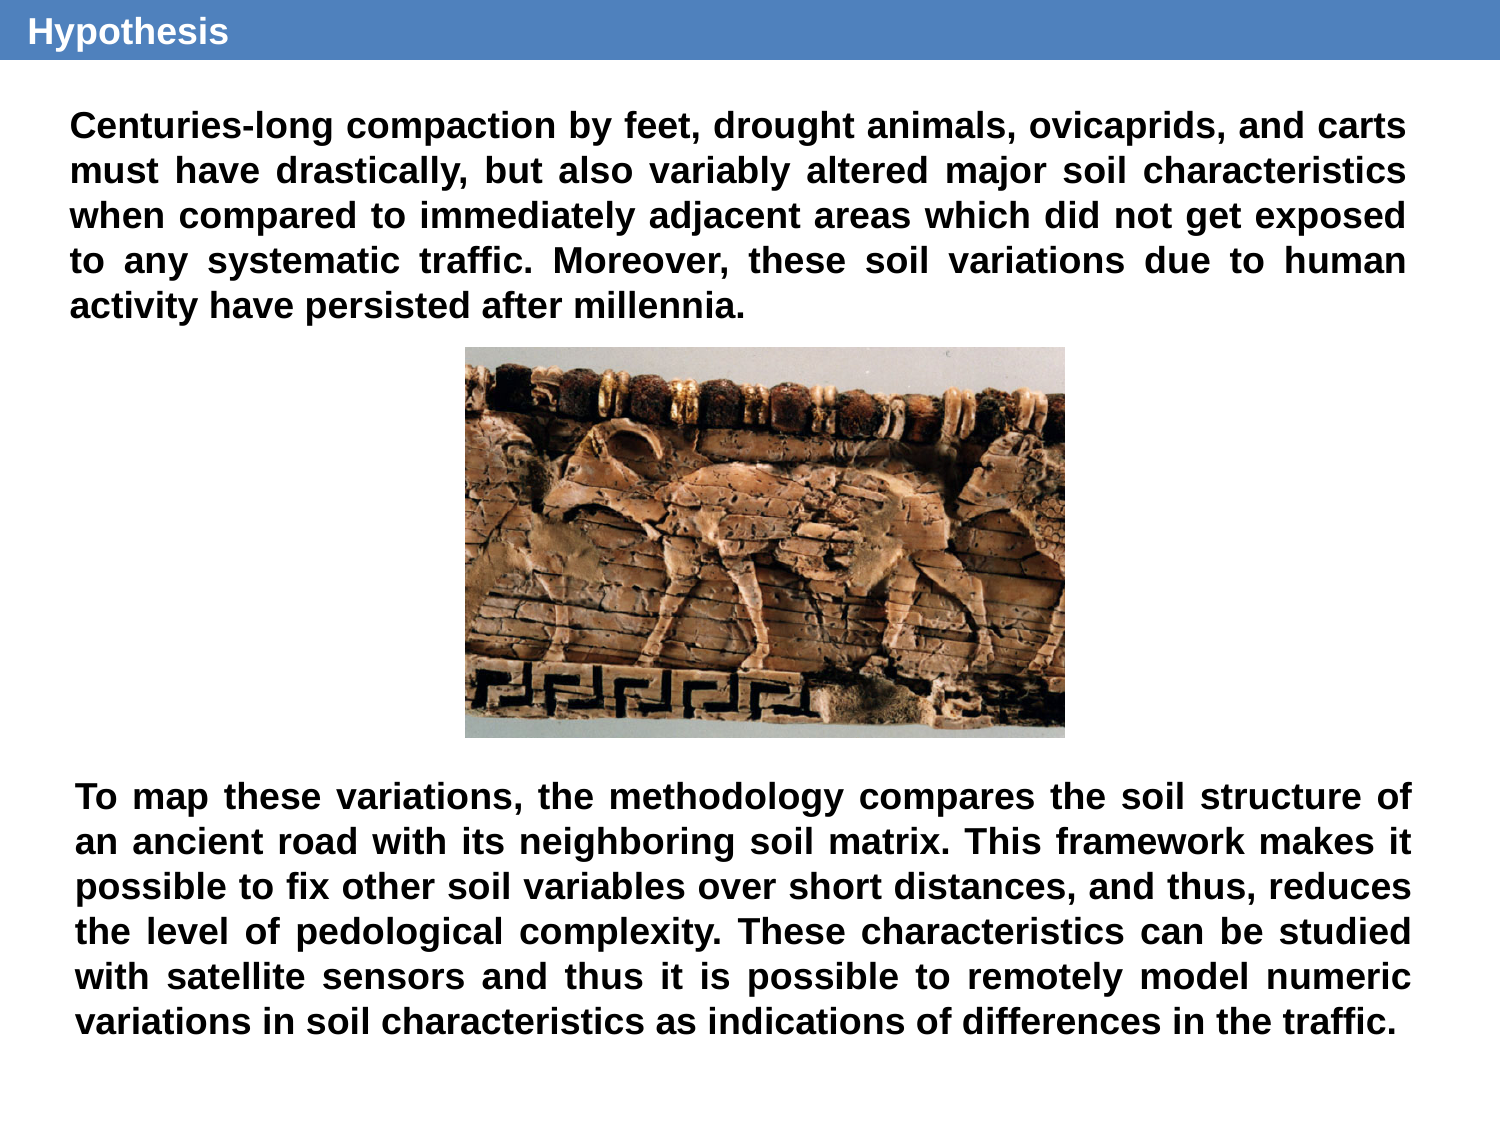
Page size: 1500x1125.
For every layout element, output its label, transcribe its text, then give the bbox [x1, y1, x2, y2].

text_box Centuries-long compaction by feet, drought animals, ovicaprids, and carts must have drastically, but also variably altered major soil characteristics when compared to immediately adjacent areas which did not get exposed to any systematic traffic. Moreover, these soil variations due to human activity have persisted after millennia. [54, 94, 1423, 334]
picture [465, 347, 1066, 738]
text_box To map these variations, the methodology compares the soil structure of an ancient road with its neighboring soil matrix. This framework makes it possible to fix other soil variables over short distances, and thus, reduces the level of pedological complexity. These characteristics can be studied with satellite sensors and thus it is possible to remotely model numeric variations in soil characteristics as indications of differences in the traffic. [59, 764, 1428, 1095]
text_box Hypothesis [12, 0, 1038, 60]
